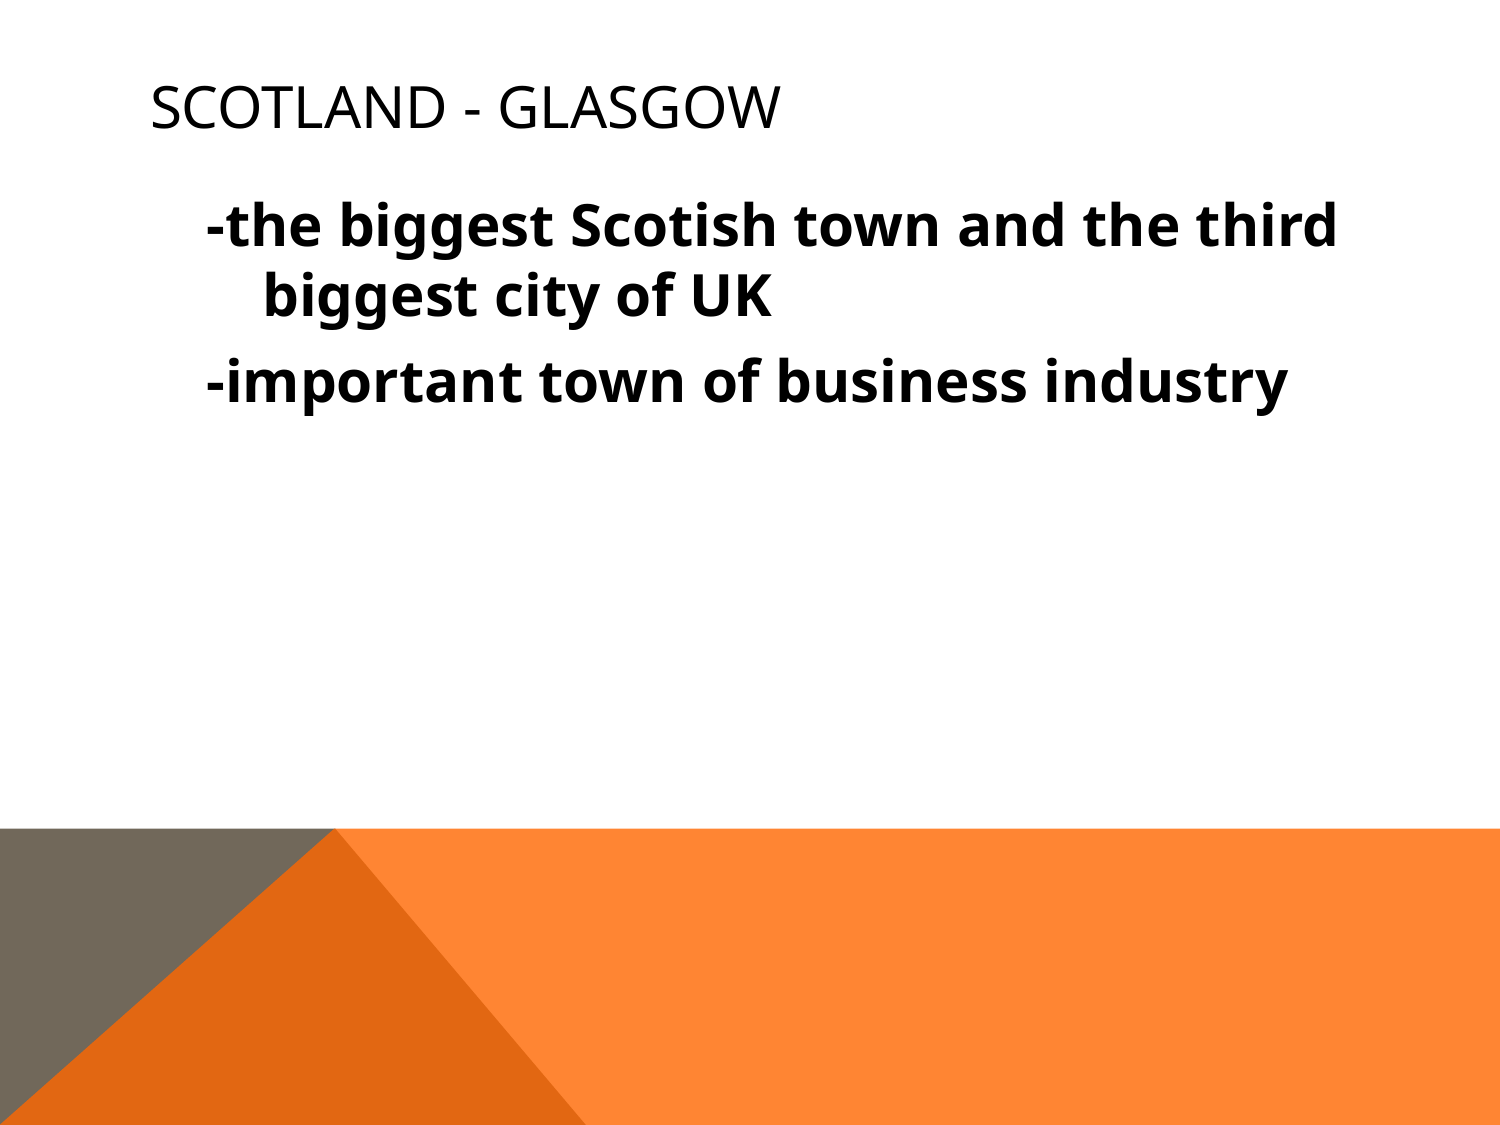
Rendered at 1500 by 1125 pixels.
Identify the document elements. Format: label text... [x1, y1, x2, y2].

title Scotland - glasgow [135, 60, 1369, 150]
list -the biggest Scotish town and the third biggest city of UK -important town of business industry [135, 180, 1369, 768]
